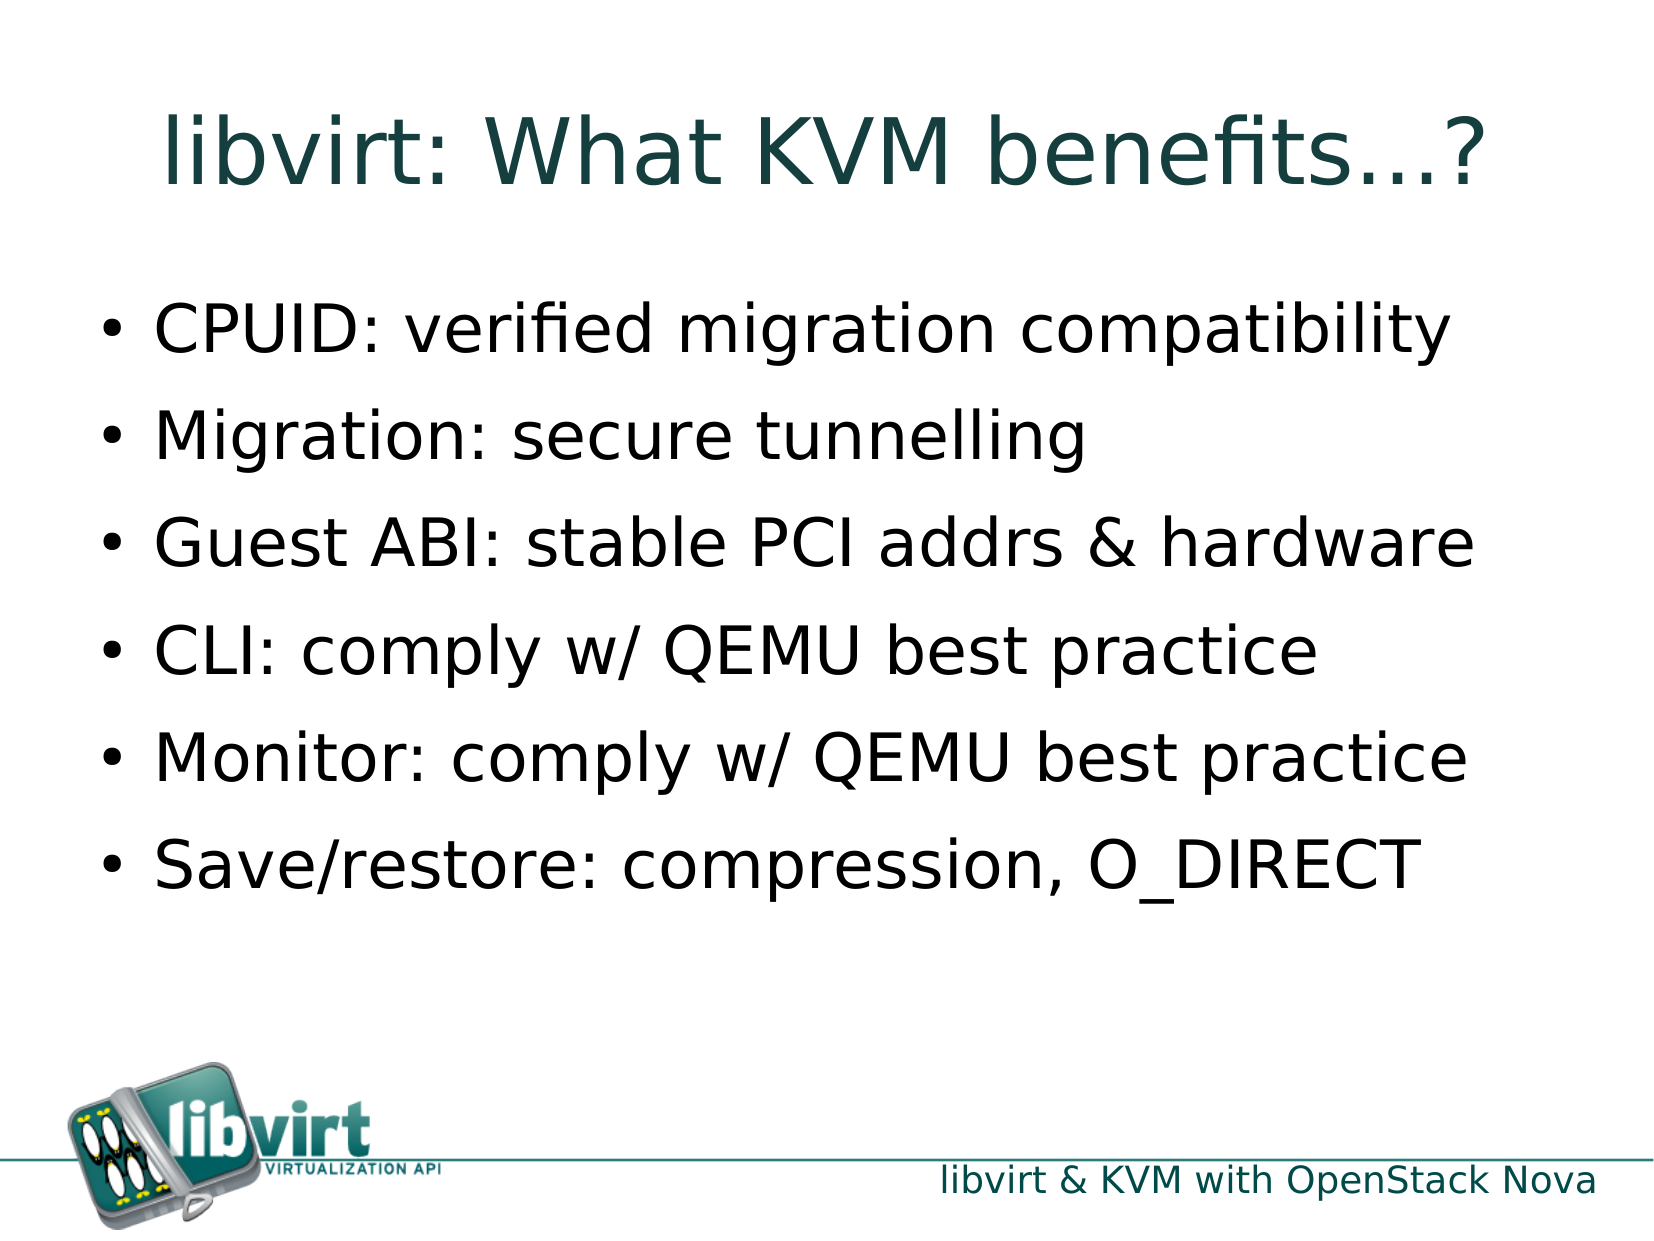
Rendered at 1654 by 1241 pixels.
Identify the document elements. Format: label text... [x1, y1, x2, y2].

text_box libvirt & KVM with OpenStack Nova [924, 1151, 1614, 1211]
title libvirt: What KVM benefits...? [82, 49, 1571, 257]
picture [0, 1062, 1654, 1230]
list CPUID: verified migration compatibility Migration: secure tunnelling Guest ABI: stable PCI addrs & hardware CLI: comply w/ QEMU best practice Monitor: comply w/ QEMU best practice Save/restore: compression, O_DIRECT [82, 290, 1571, 1062]
